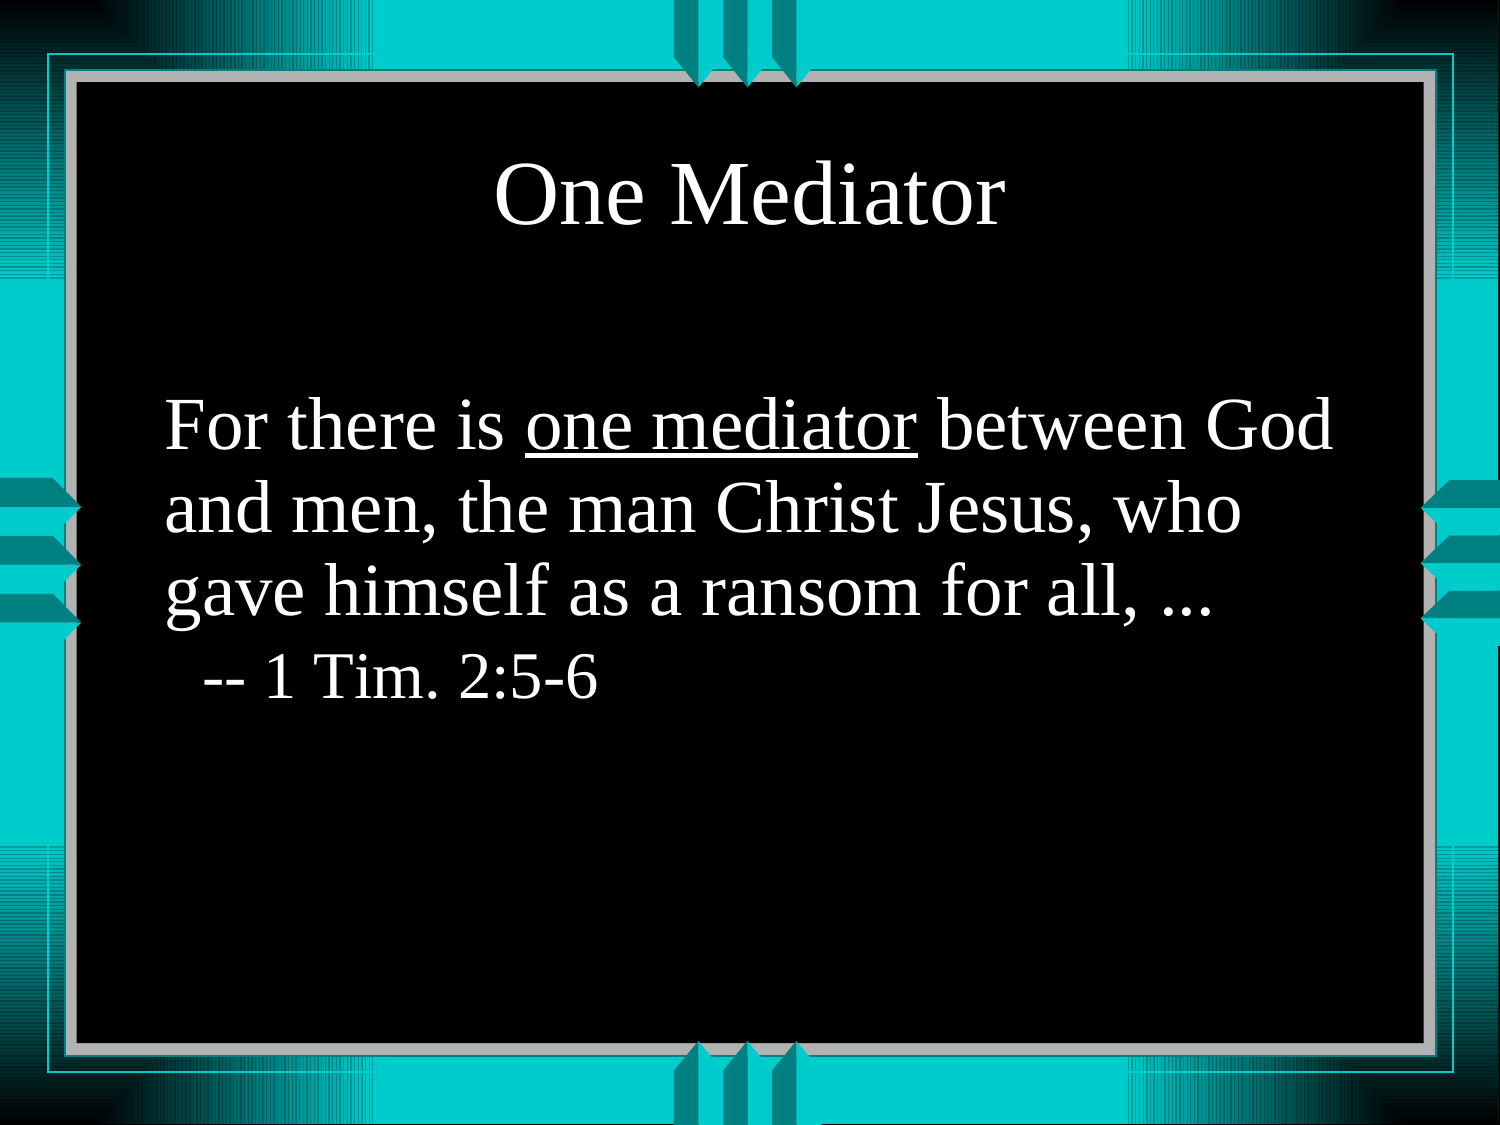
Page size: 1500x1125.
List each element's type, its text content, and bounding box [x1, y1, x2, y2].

text_box For there is one mediator between God and men, the man Christ Jesus, who gave himself as a ransom for all, ... -- 1 Tim. 2:5-6 [150, 375, 1351, 722]
title One Mediator [112, 99, 1388, 288]
